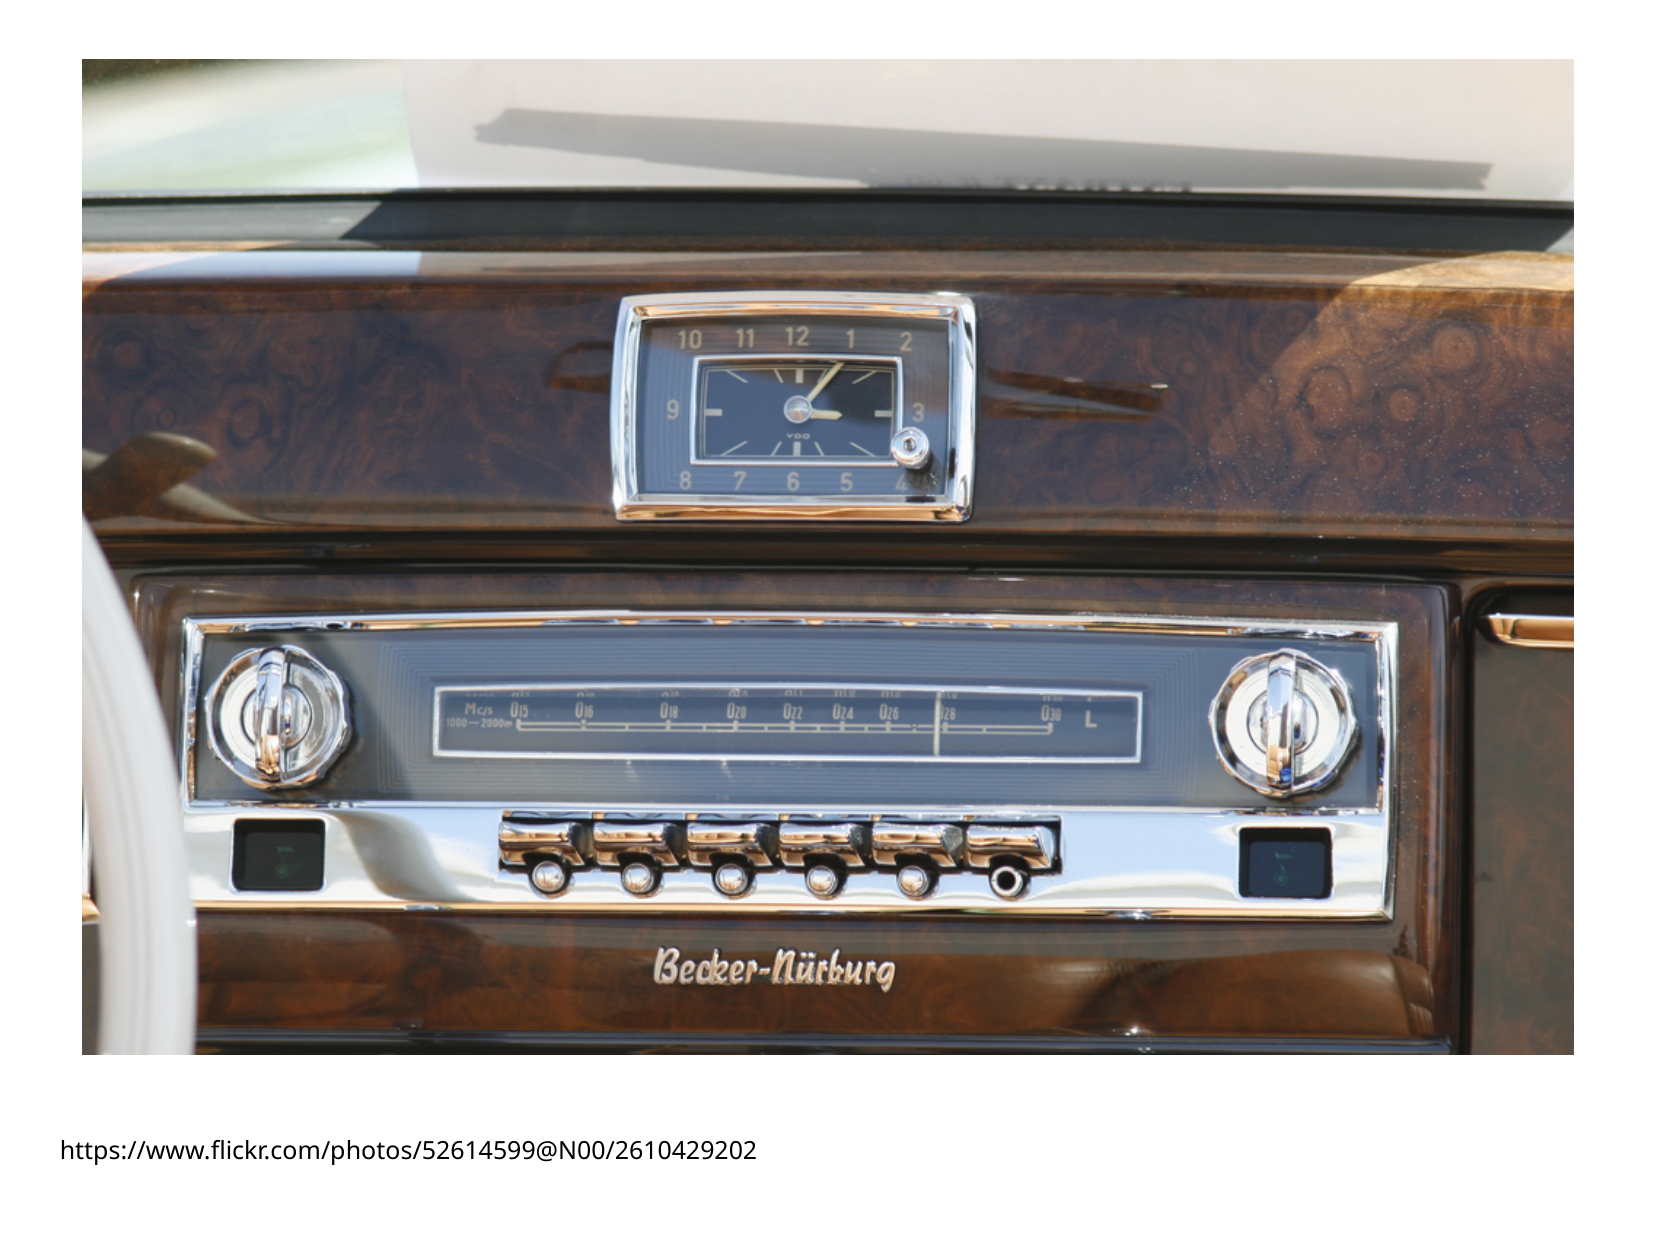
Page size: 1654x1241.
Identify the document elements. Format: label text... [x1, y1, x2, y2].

text_box https://www.flickr.com/photos/52614599@N00/2610429202 [45, 1125, 1351, 1241]
picture [82, 59, 1574, 1055]
